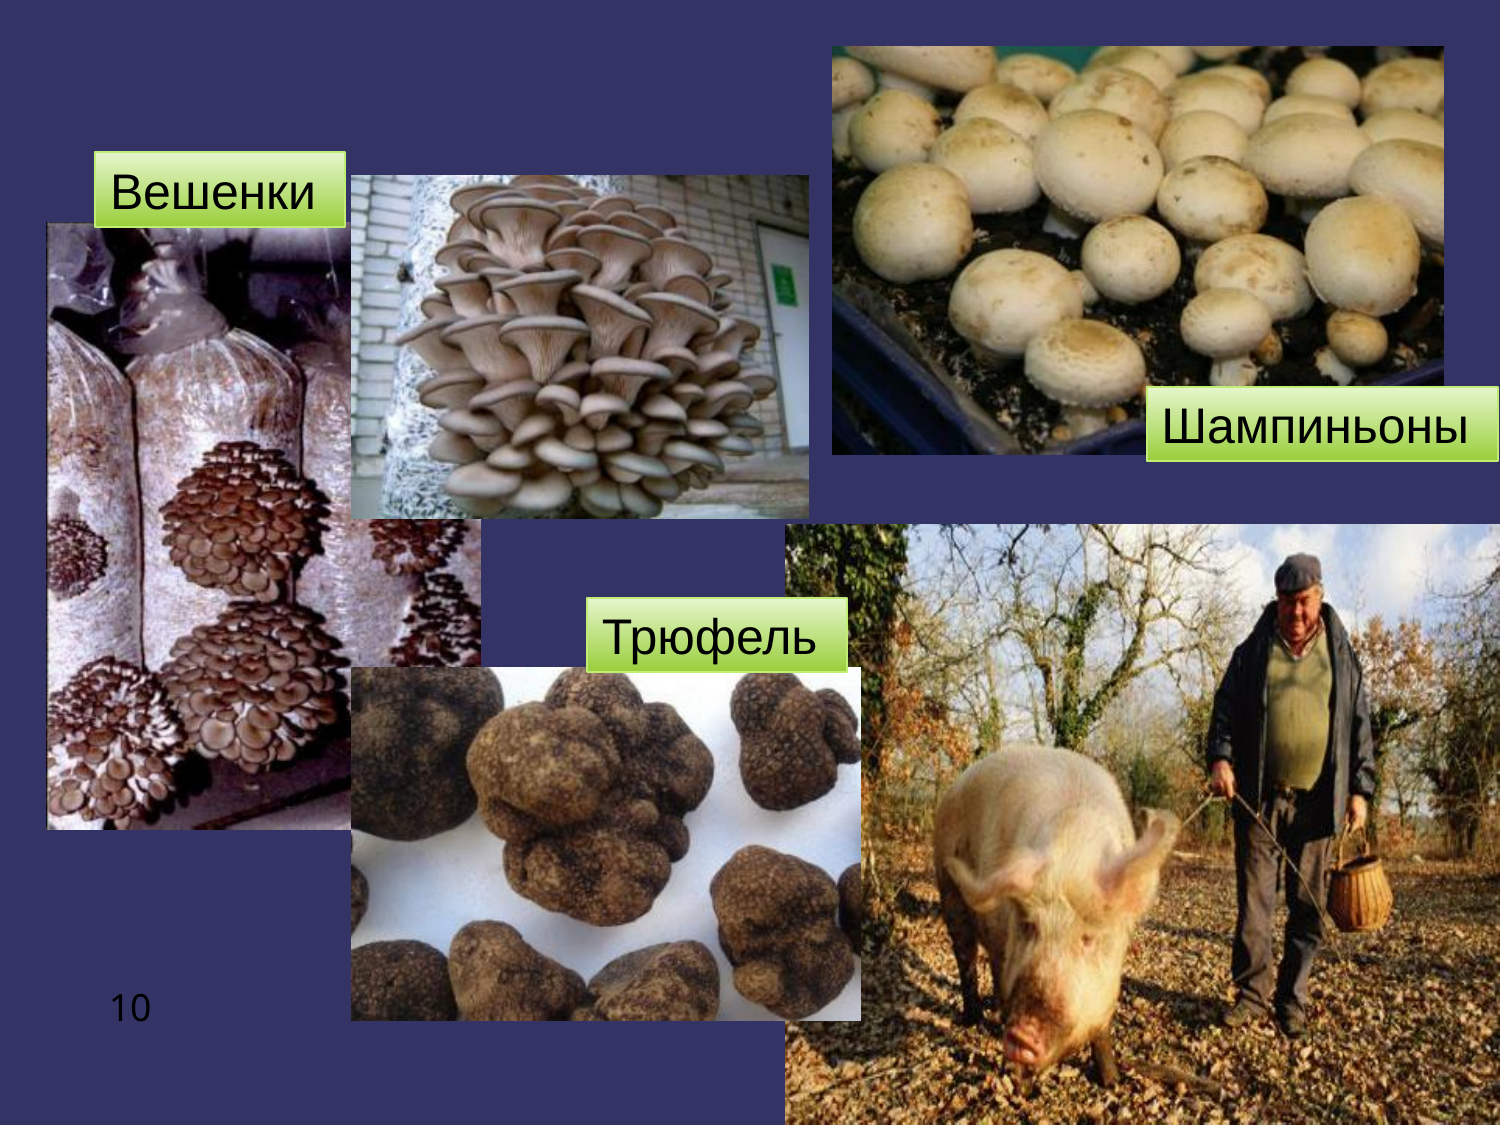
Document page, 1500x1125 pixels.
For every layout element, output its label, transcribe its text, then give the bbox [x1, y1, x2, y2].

picture [832, 46, 1444, 455]
picture [46, 175, 1500, 1125]
text_box Вешенки [95, 152, 346, 228]
slide_number <номер> [93, 976, 194, 1037]
text_box Шампиньоны [1146, 386, 1498, 462]
text_box Трюфель [587, 597, 847, 673]
